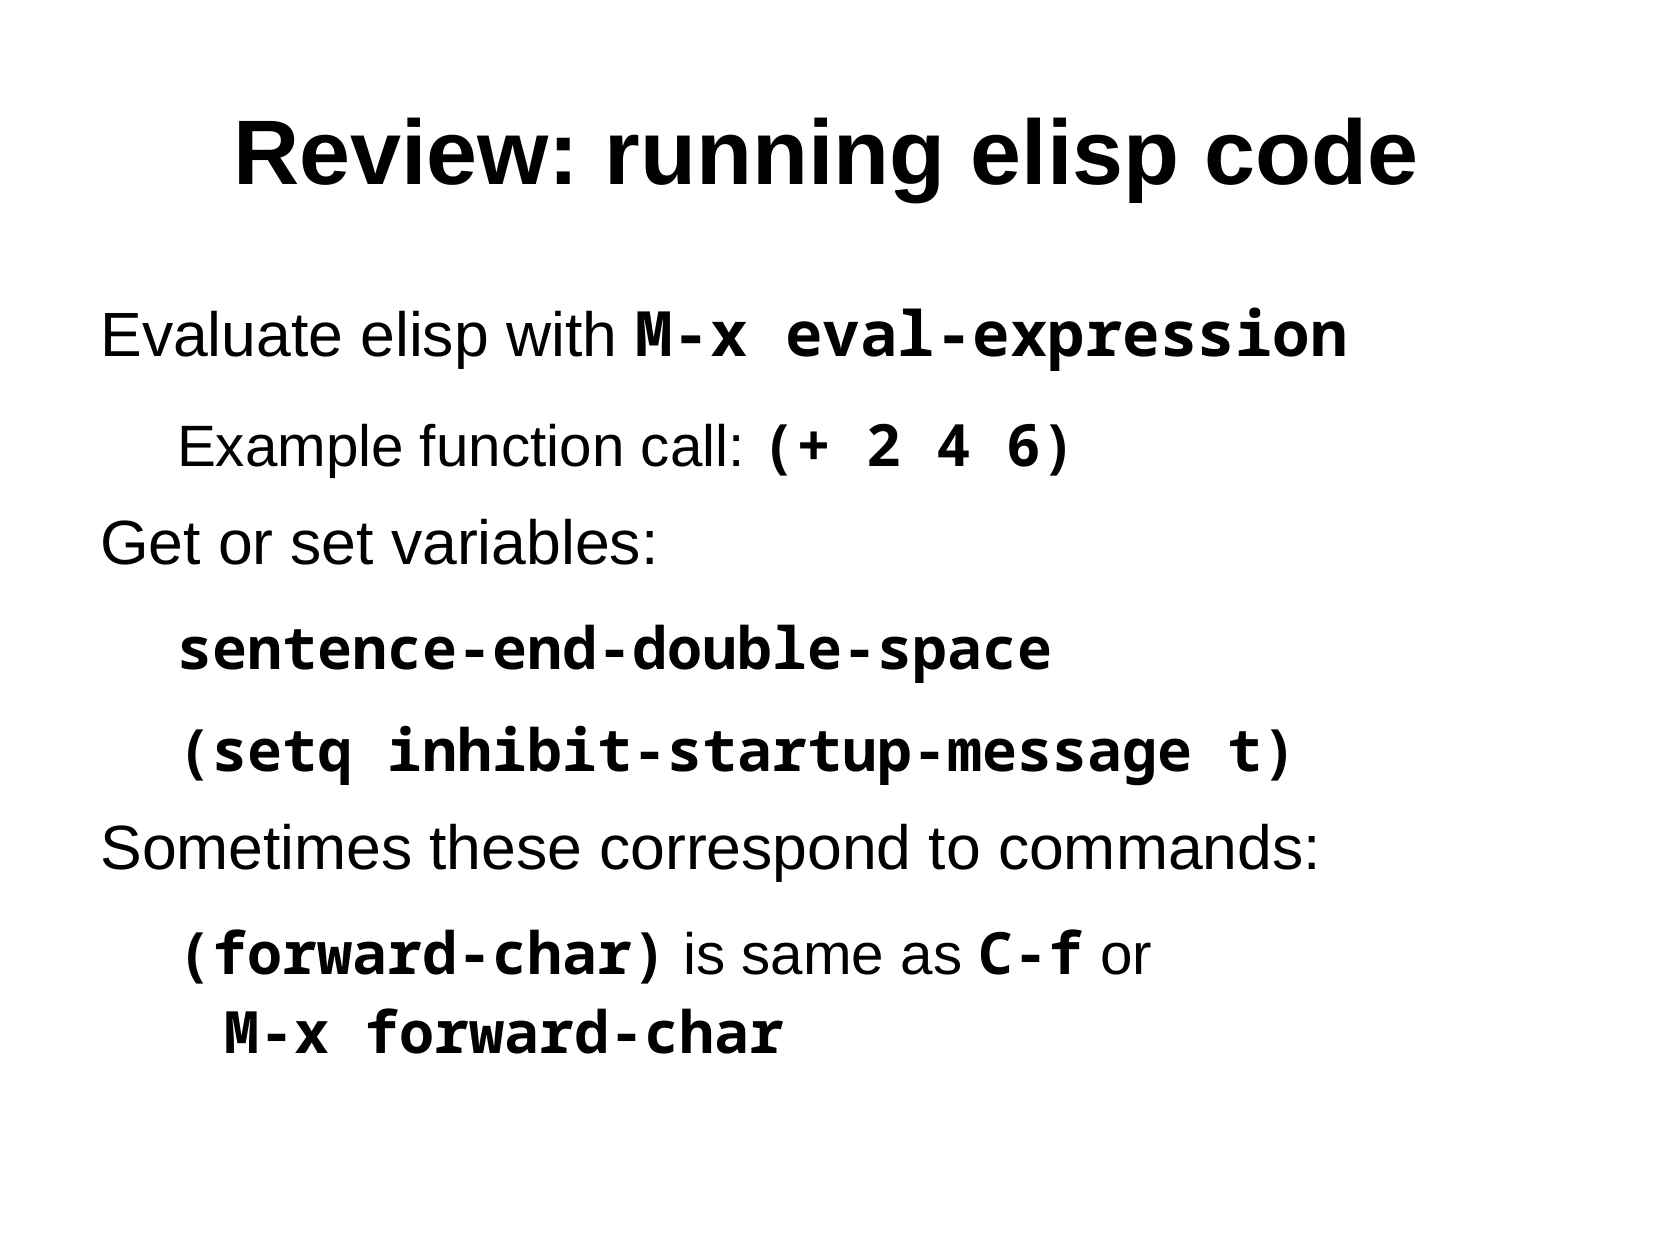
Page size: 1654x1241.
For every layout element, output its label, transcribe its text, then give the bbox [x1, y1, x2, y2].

list Evaluate elisp with M-x eval-expression Example function call: (+ 2 4 6) Get or set variables: sentence-end-double-space (setq inhibit-startup-message t) Sometimes these correspond to commands: (forward-char) is same as C-f or M-x forward-char [82, 290, 1571, 1118]
title Review: running elisp code [82, 56, 1571, 250]
